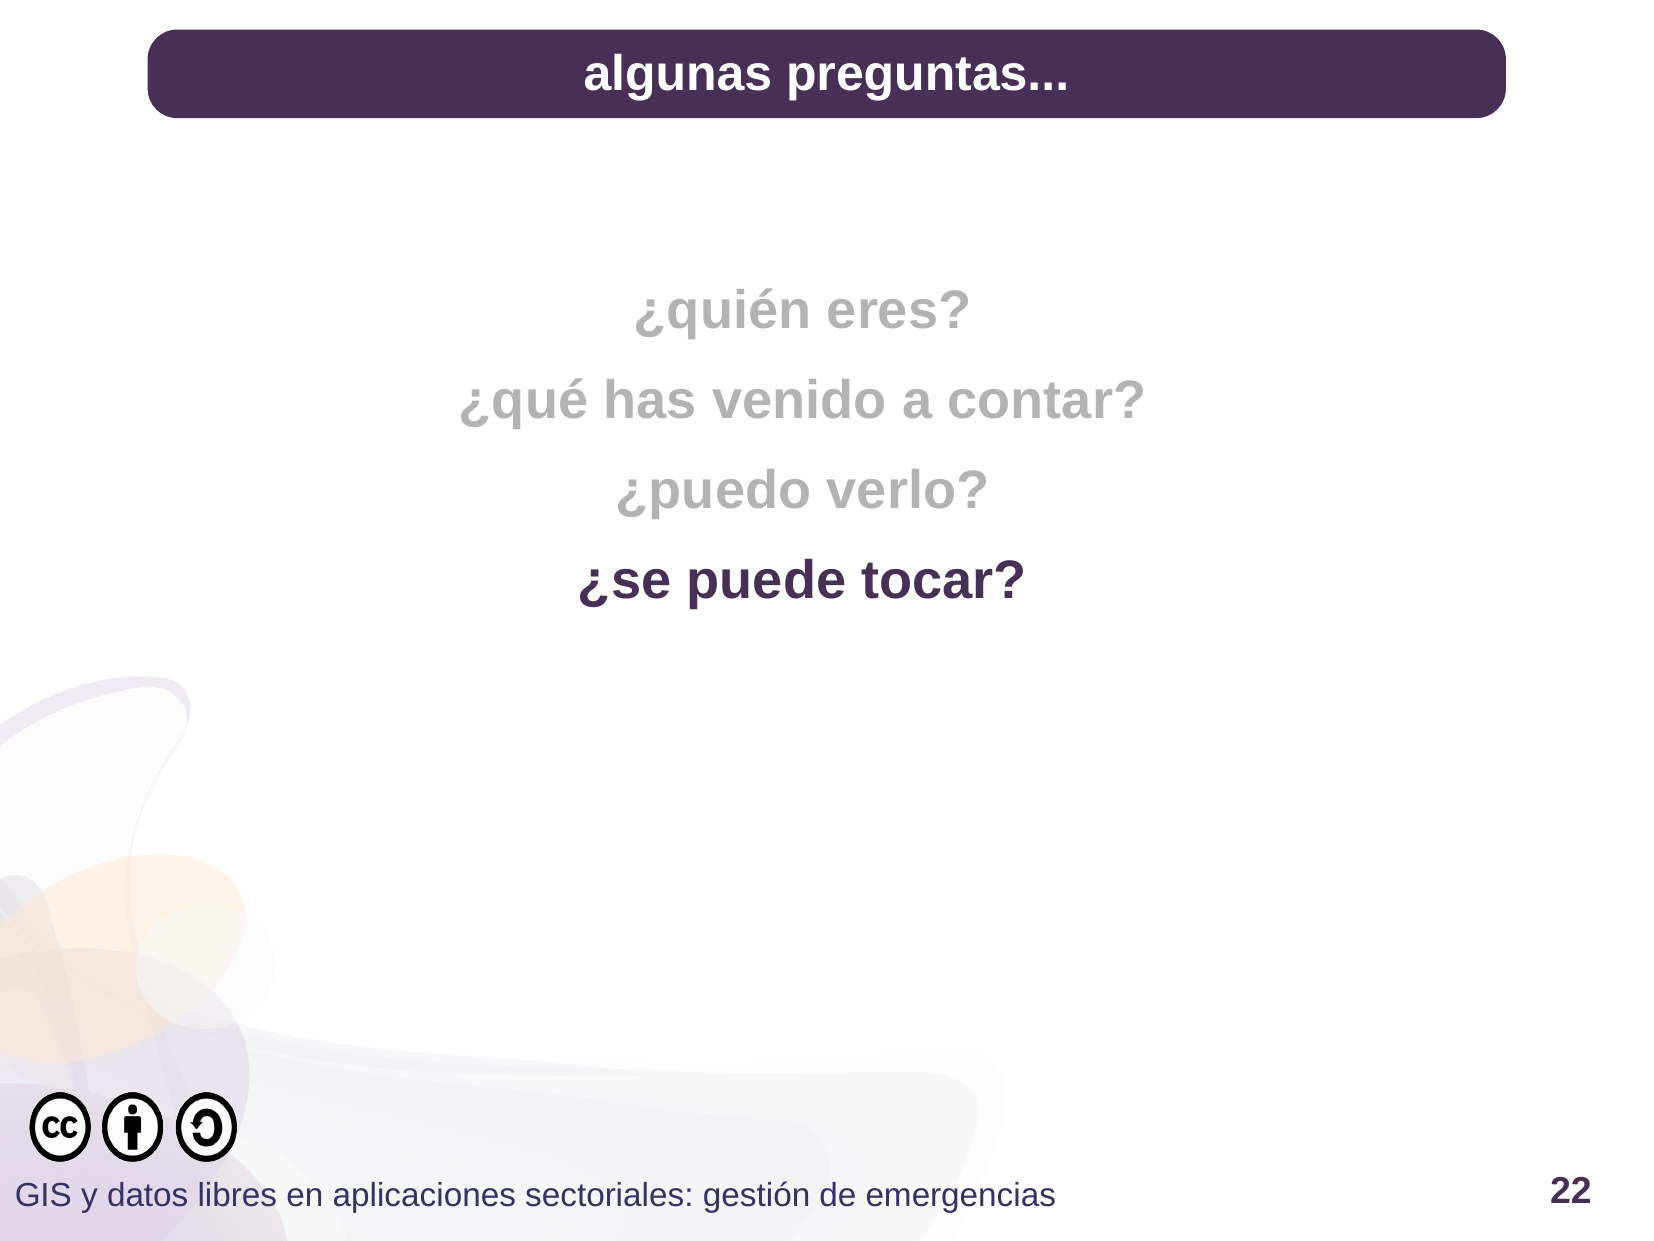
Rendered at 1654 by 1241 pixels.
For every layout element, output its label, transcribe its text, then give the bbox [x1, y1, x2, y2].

list ¿quién eres? ¿qué has venido a contar? ¿puedo verlo? ¿se puede tocar? [59, 188, 1547, 1076]
text_box algunas preguntas... [147, 29, 1506, 119]
picture [0, 673, 1017, 1241]
